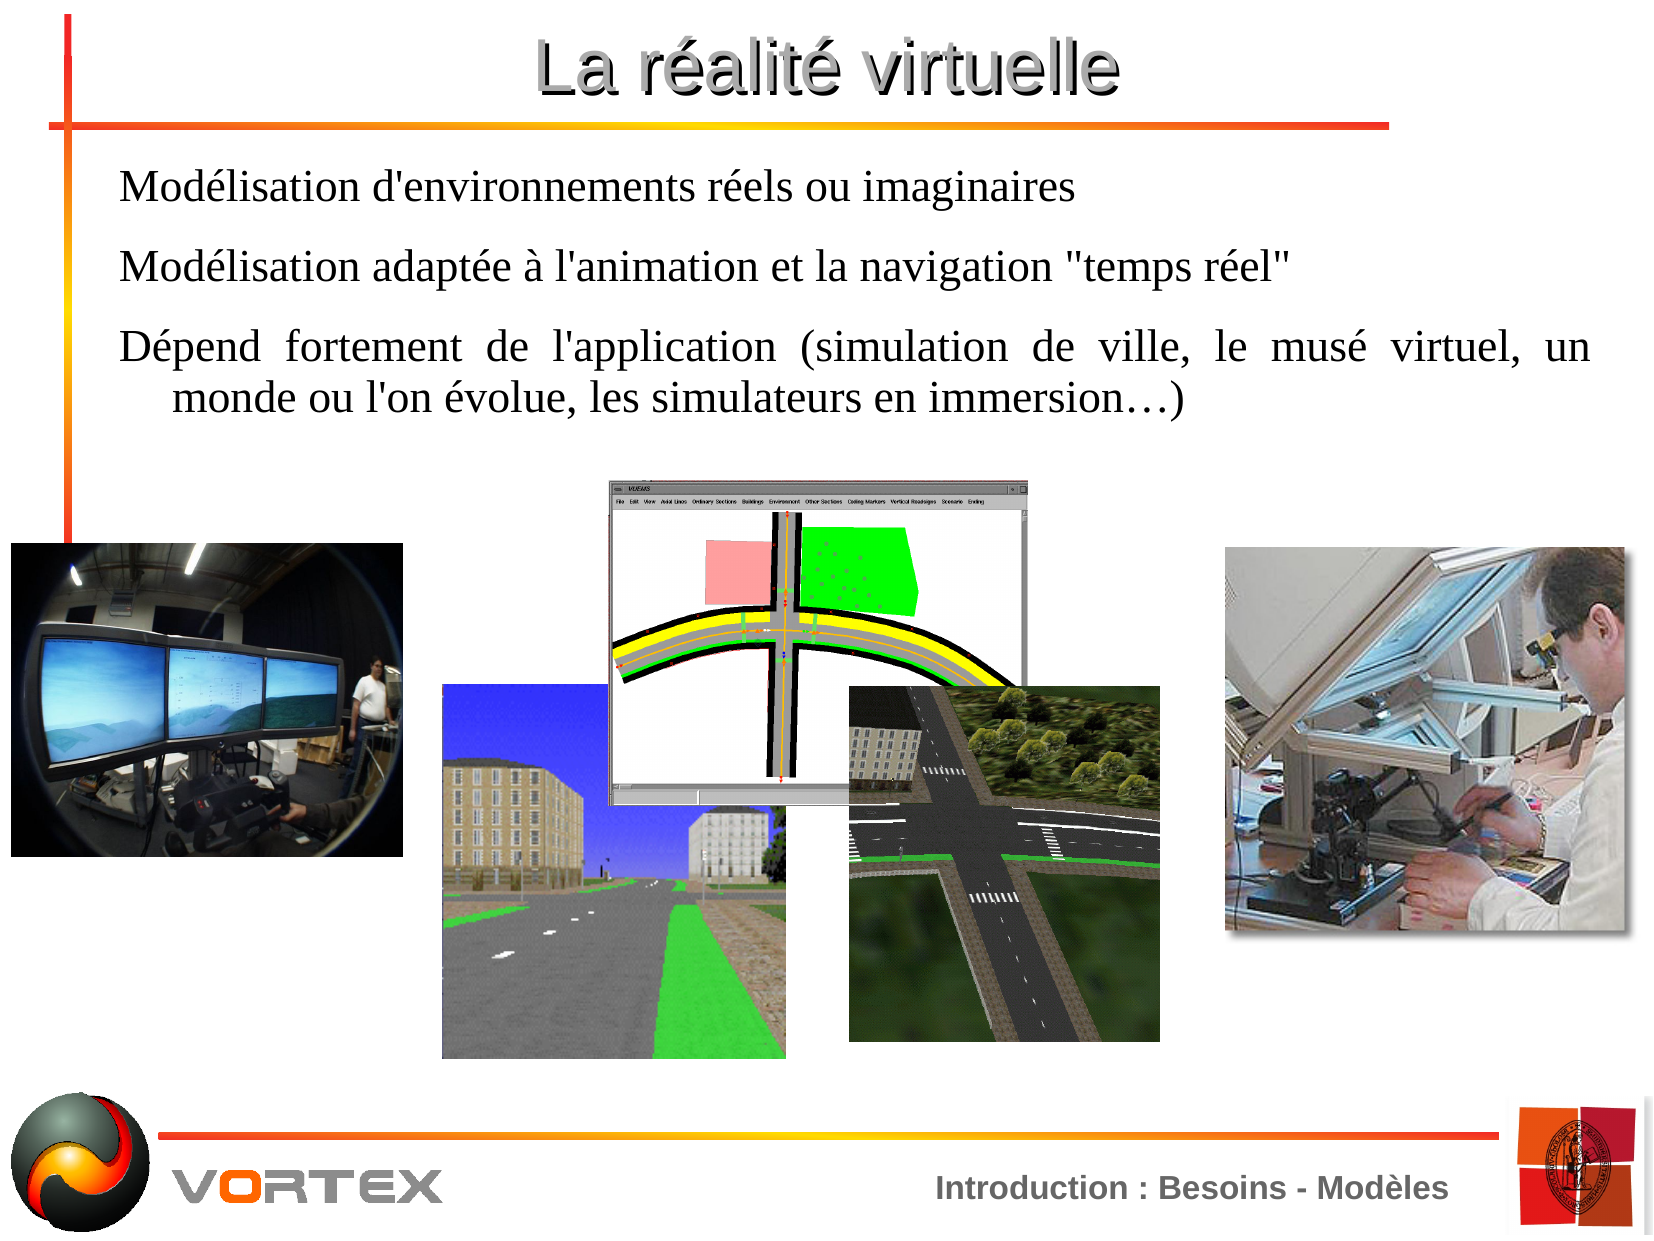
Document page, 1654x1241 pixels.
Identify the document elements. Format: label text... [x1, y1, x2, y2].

picture [442, 480, 1160, 1059]
picture [11, 1092, 443, 1232]
picture [1505, 1096, 1653, 1235]
title La réalité virtuelle [0, 1, 1654, 130]
picture [11, 543, 403, 857]
picture [1225, 547, 1641, 947]
list Modélisation d'environnements réels ou imaginaires Modélisation adaptée à l'animation et la navigation "temps réel" Dépend fortement de l'application (simulation de ville, le musé virtuel, un monde ou l'on évolue, les simulateurs en immersion…) [101, 160, 1593, 1103]
